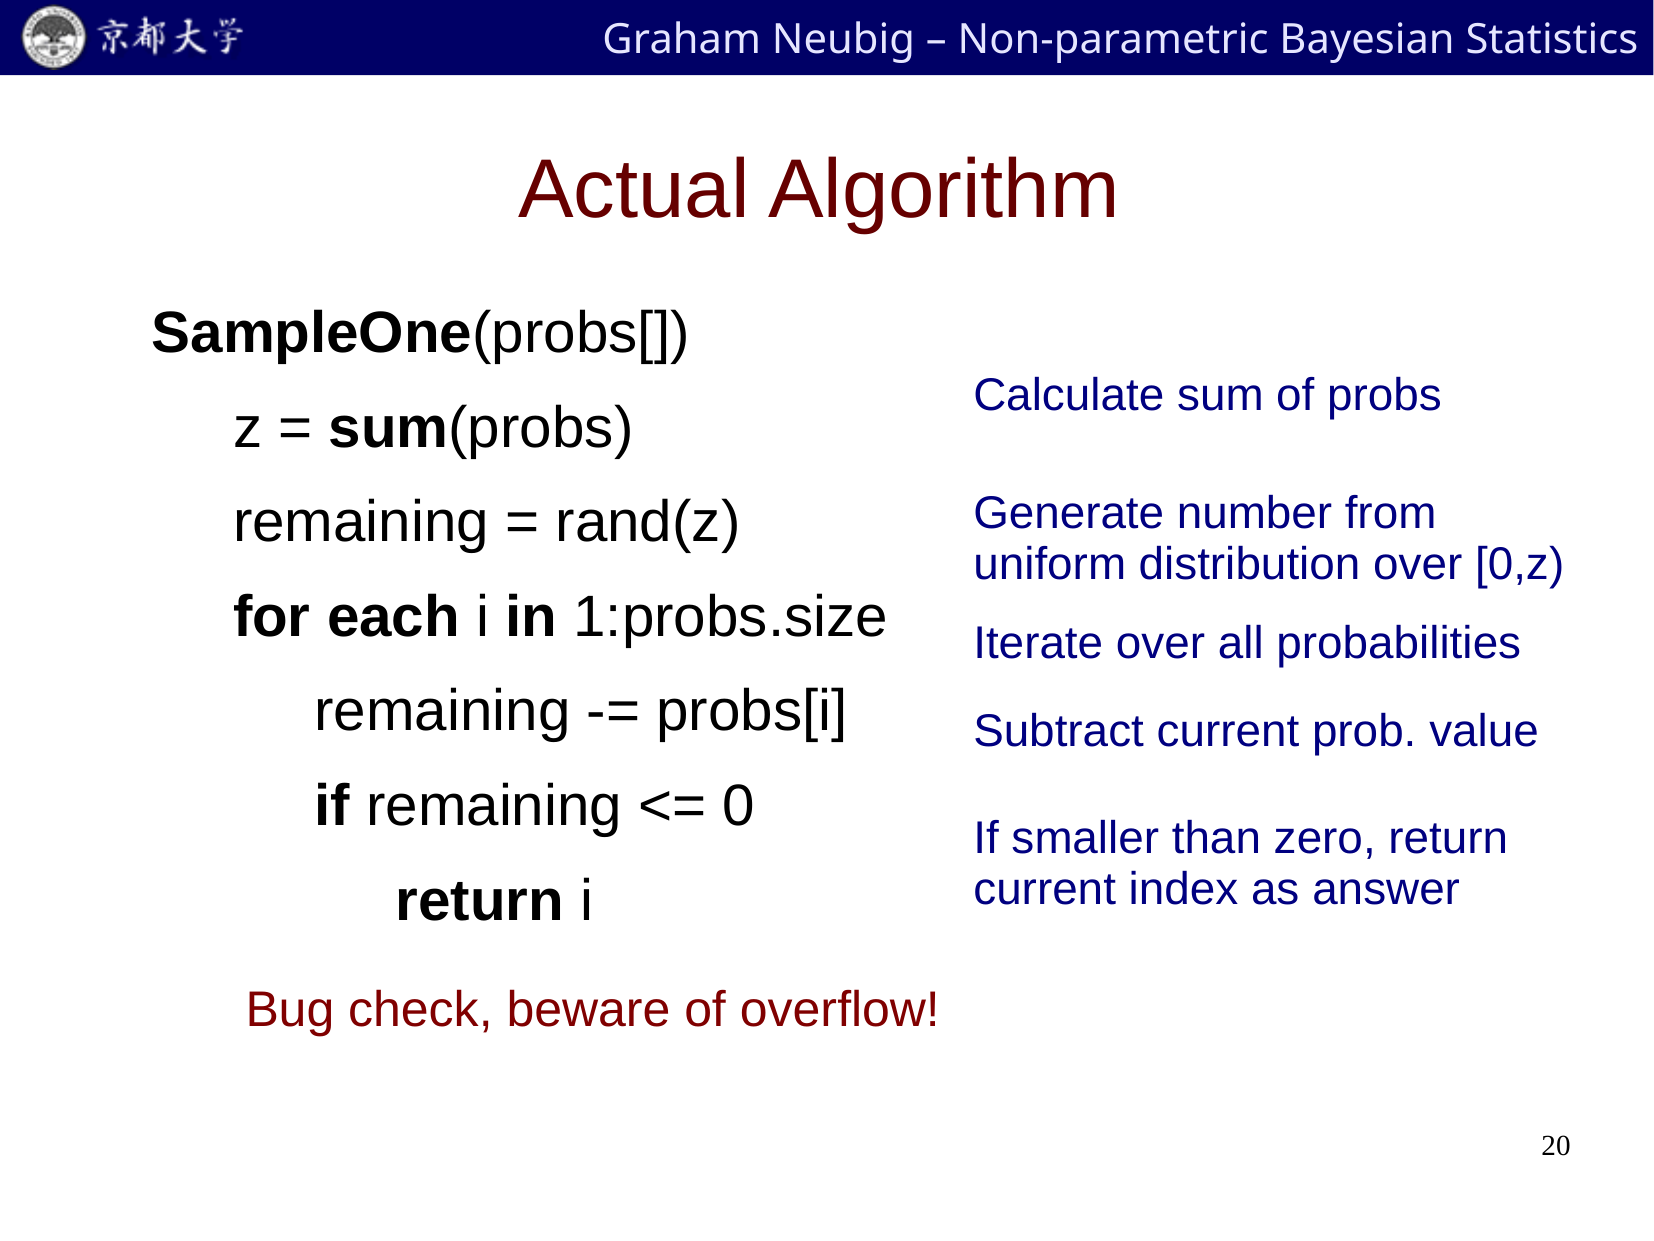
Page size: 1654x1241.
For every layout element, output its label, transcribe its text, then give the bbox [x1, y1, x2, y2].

text_box If smaller than zero, return current index as answer [958, 804, 1524, 922]
text_box Iterate over all probabilities [958, 609, 1537, 676]
text_box Calculate sum of probs [958, 361, 1458, 428]
text_box Bug check, beware of overflow! [230, 973, 956, 1045]
picture [0, 0, 247, 70]
text_box Subtract current prob. value [958, 697, 1555, 764]
list SampleOne(probs[]) z = sum(probs) remaining = rand(z) for each i in 1:probs.size remaining -= probs[i] if remaining <= 0 return i [151, 300, 1640, 1104]
text_box Generate number from uniform distribution over [0,z) [958, 479, 1580, 597]
title Actual Algorithm [75, 100, 1564, 277]
